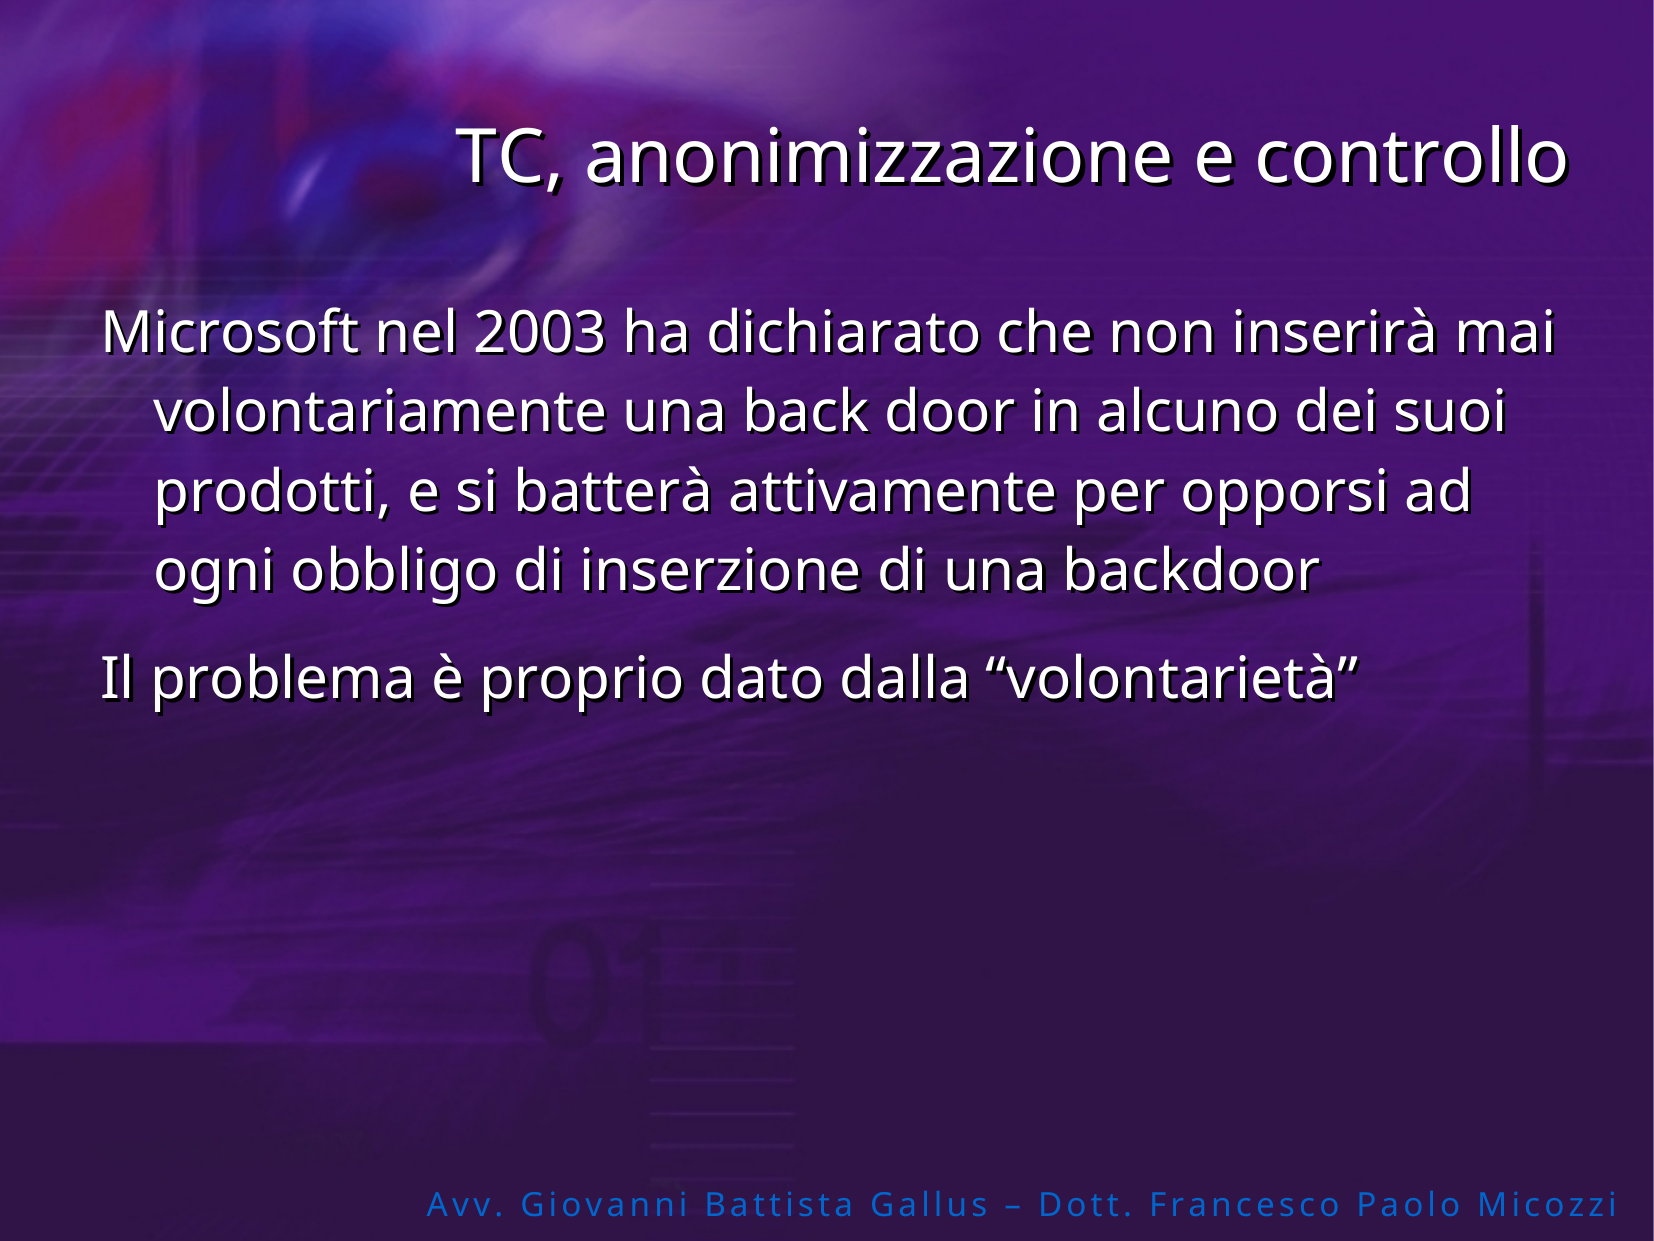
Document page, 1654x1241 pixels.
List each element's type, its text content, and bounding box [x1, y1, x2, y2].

list Microsoft nel 2003 ha dichiarato che non inserirà mai volontariamente una back door in alcuno dei suoi prodotti, e si batterà attivamente per opporsi ad ogni obbligo di inserzione di una backdoor Il problema è proprio dato dalla “volontarietà” [82, 290, 1571, 1109]
picture [0, 0, 1654, 1241]
title TC, anonimizzazione e controllo [82, 49, 1571, 257]
